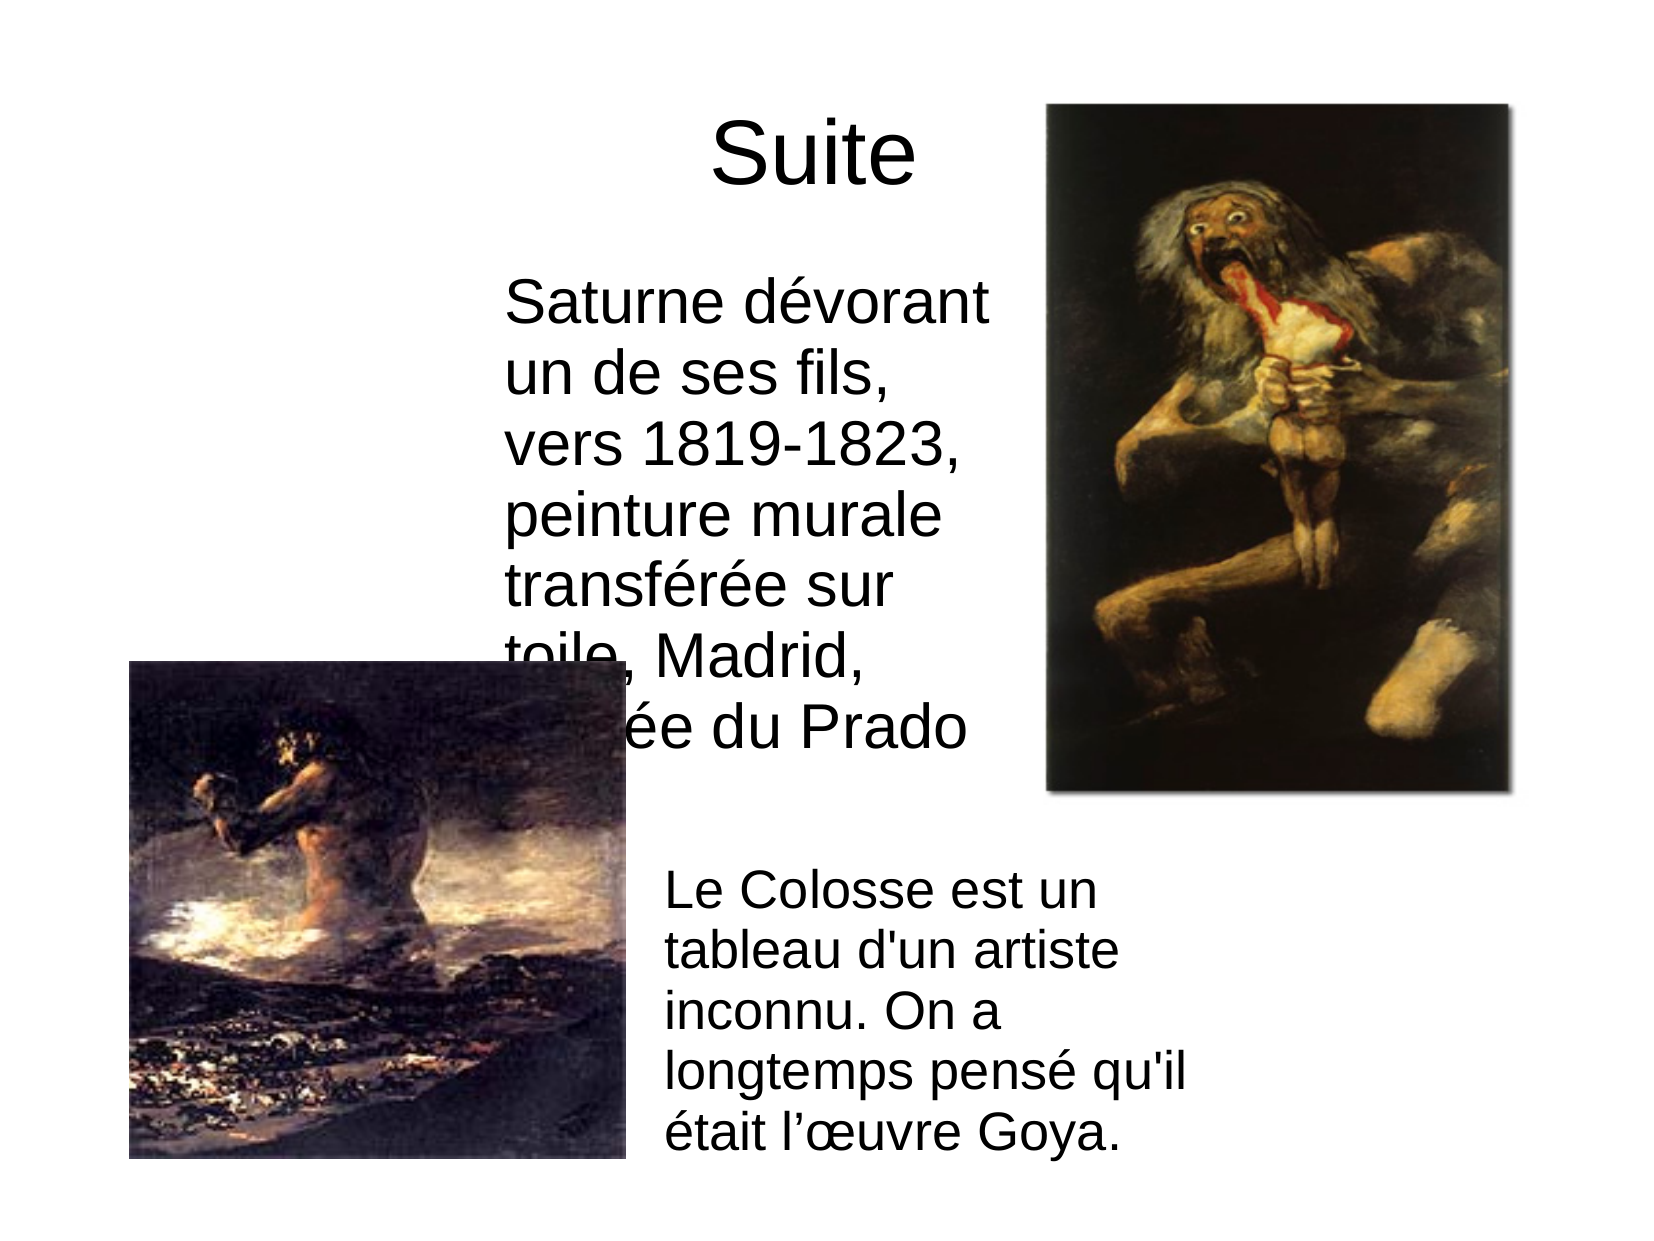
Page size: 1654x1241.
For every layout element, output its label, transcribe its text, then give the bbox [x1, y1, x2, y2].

picture [129, 661, 626, 1159]
text_box Saturne dévorant un de ses fils, vers 1819-1823, peinture murale transférée sur toile, Madrid, Musée du Prado [437, 266, 993, 780]
text_box Le Colosse est un tableau d'un artiste inconnu. On a longtemps pensé qu'il était l’œuvre Goya. [649, 851, 1252, 1170]
title Suite [82, 49, 1571, 257]
picture [1029, 89, 1536, 815]
